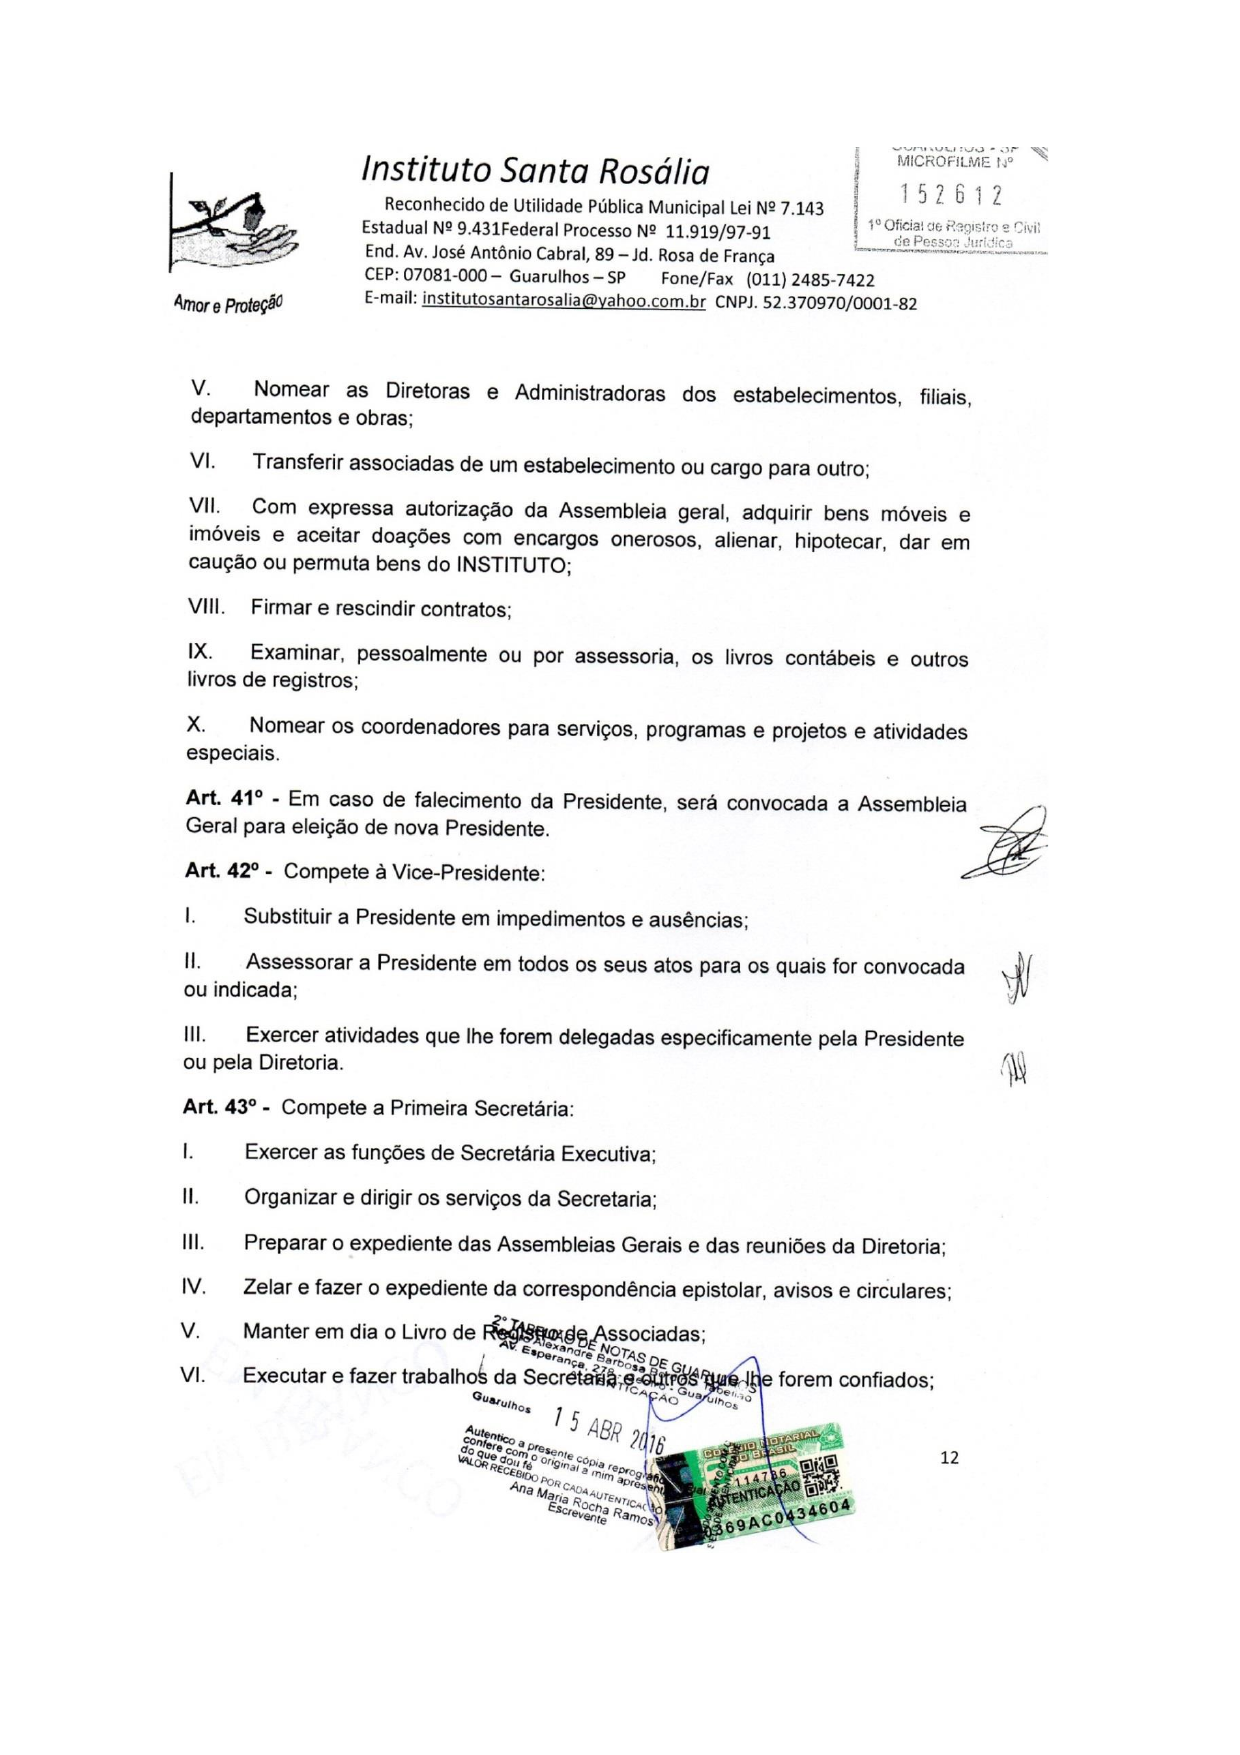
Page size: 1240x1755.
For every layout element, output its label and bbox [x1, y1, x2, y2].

text_box [162, 148, 1048, 1553]
